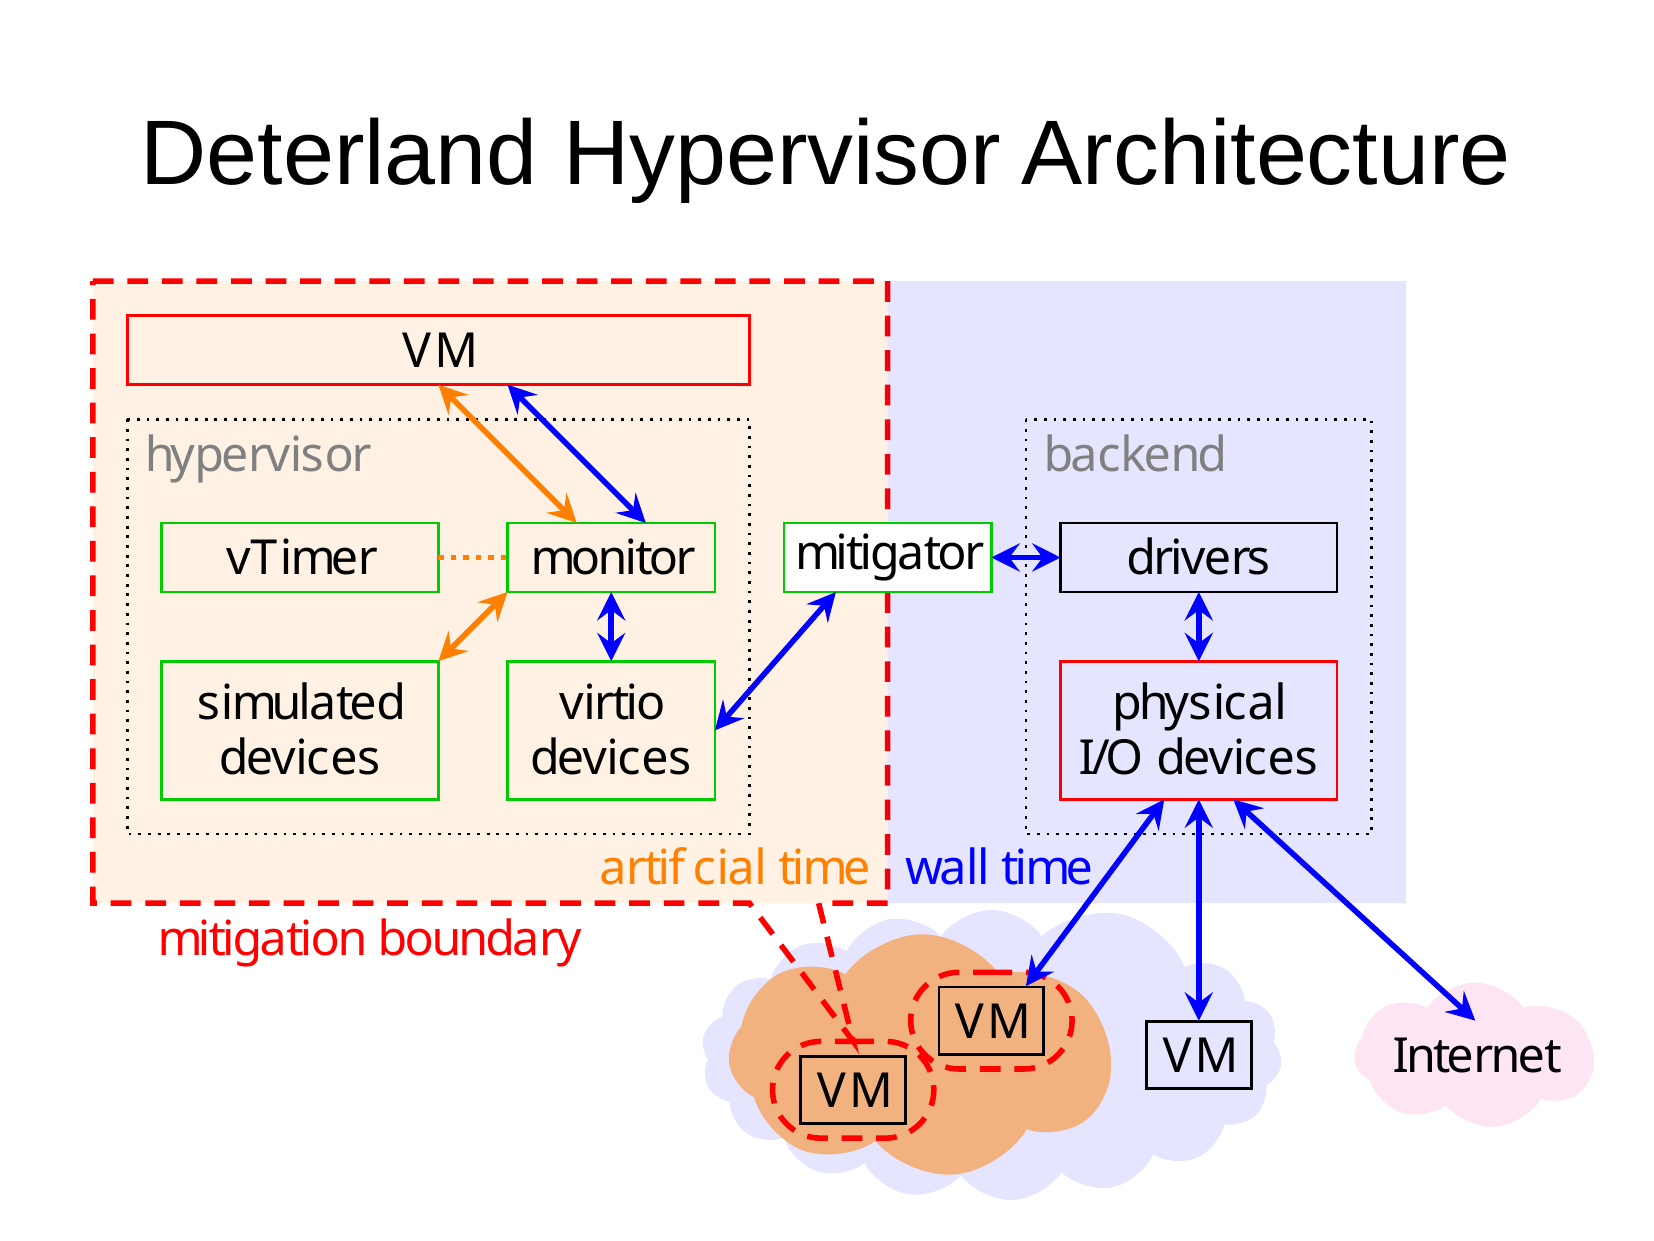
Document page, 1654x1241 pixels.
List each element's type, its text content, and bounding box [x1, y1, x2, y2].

title Deterland Hypervisor Architecture [82, 49, 1571, 257]
picture [90, 278, 1595, 1201]
